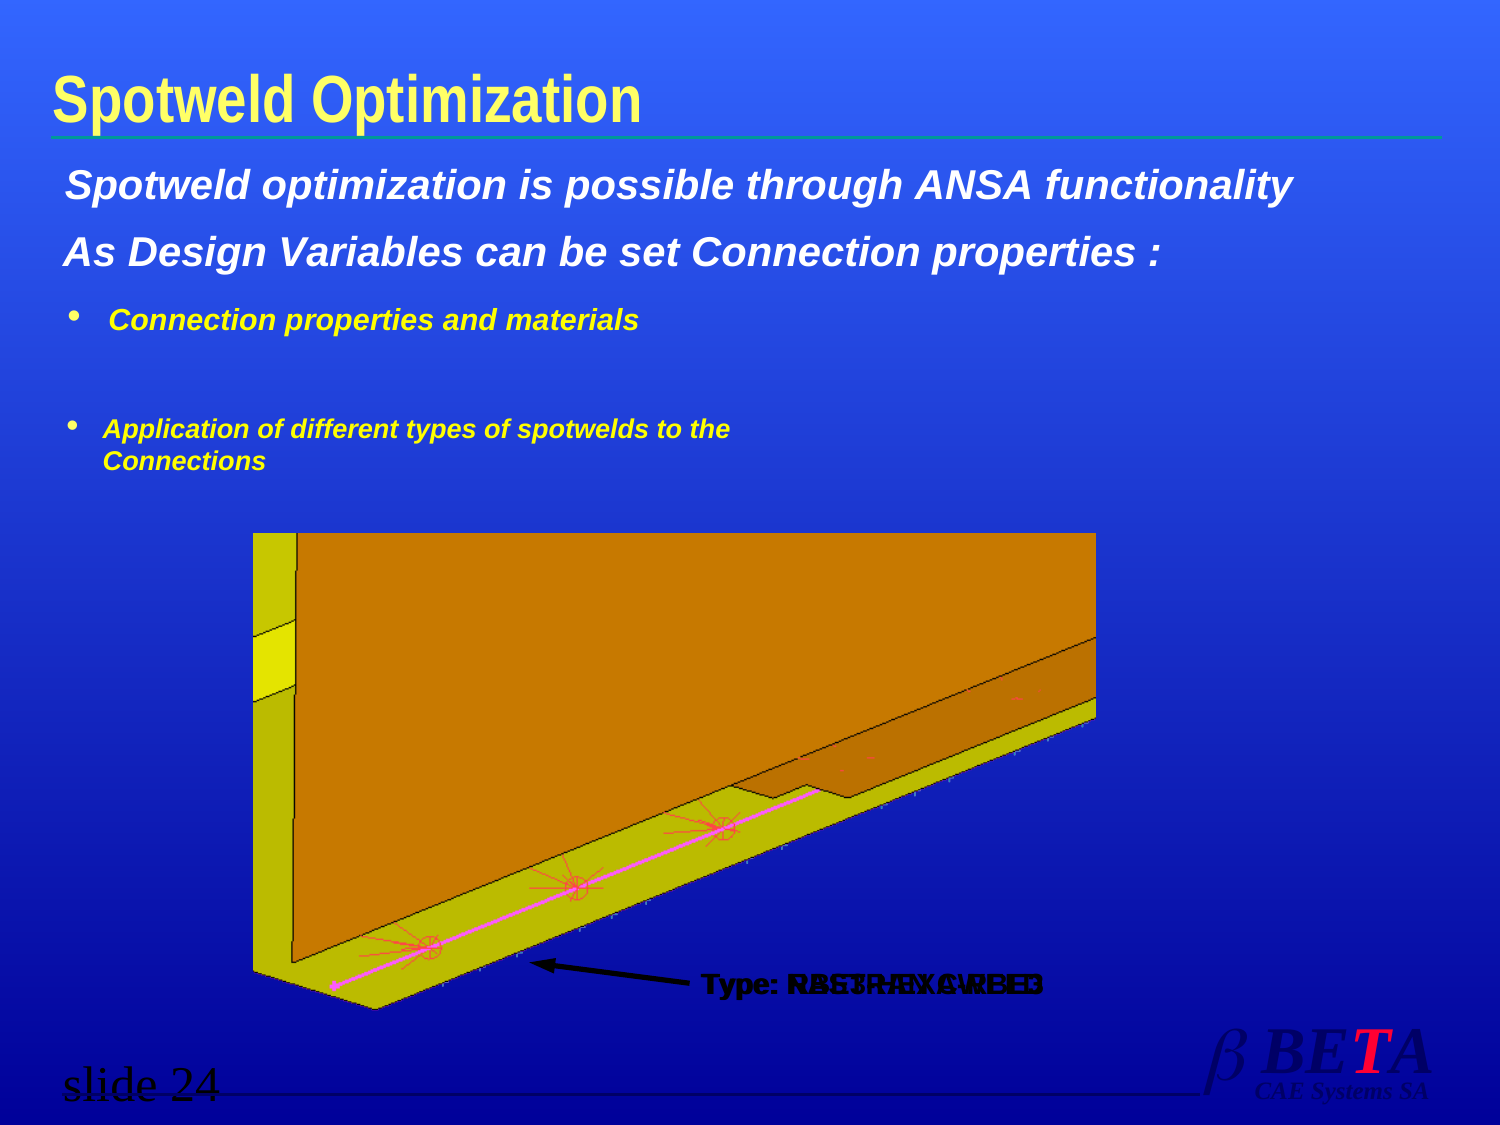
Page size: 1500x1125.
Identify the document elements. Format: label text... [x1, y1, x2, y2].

picture [253, 533, 1096, 1096]
title Spotweld Optimization [37, 48, 1450, 144]
text_box Connection properties and materials [52, 292, 686, 374]
text_box Application of different types of spotwelds to the Connections [51, 403, 771, 485]
text_box Type: NASTRAN CWELD [685, 957, 1078, 1009]
text_box As Design Variables can be set Connection properties : [48, 216, 1224, 299]
text_box Spotweld optimization is possible through ANSA functionality [50, 149, 1473, 242]
